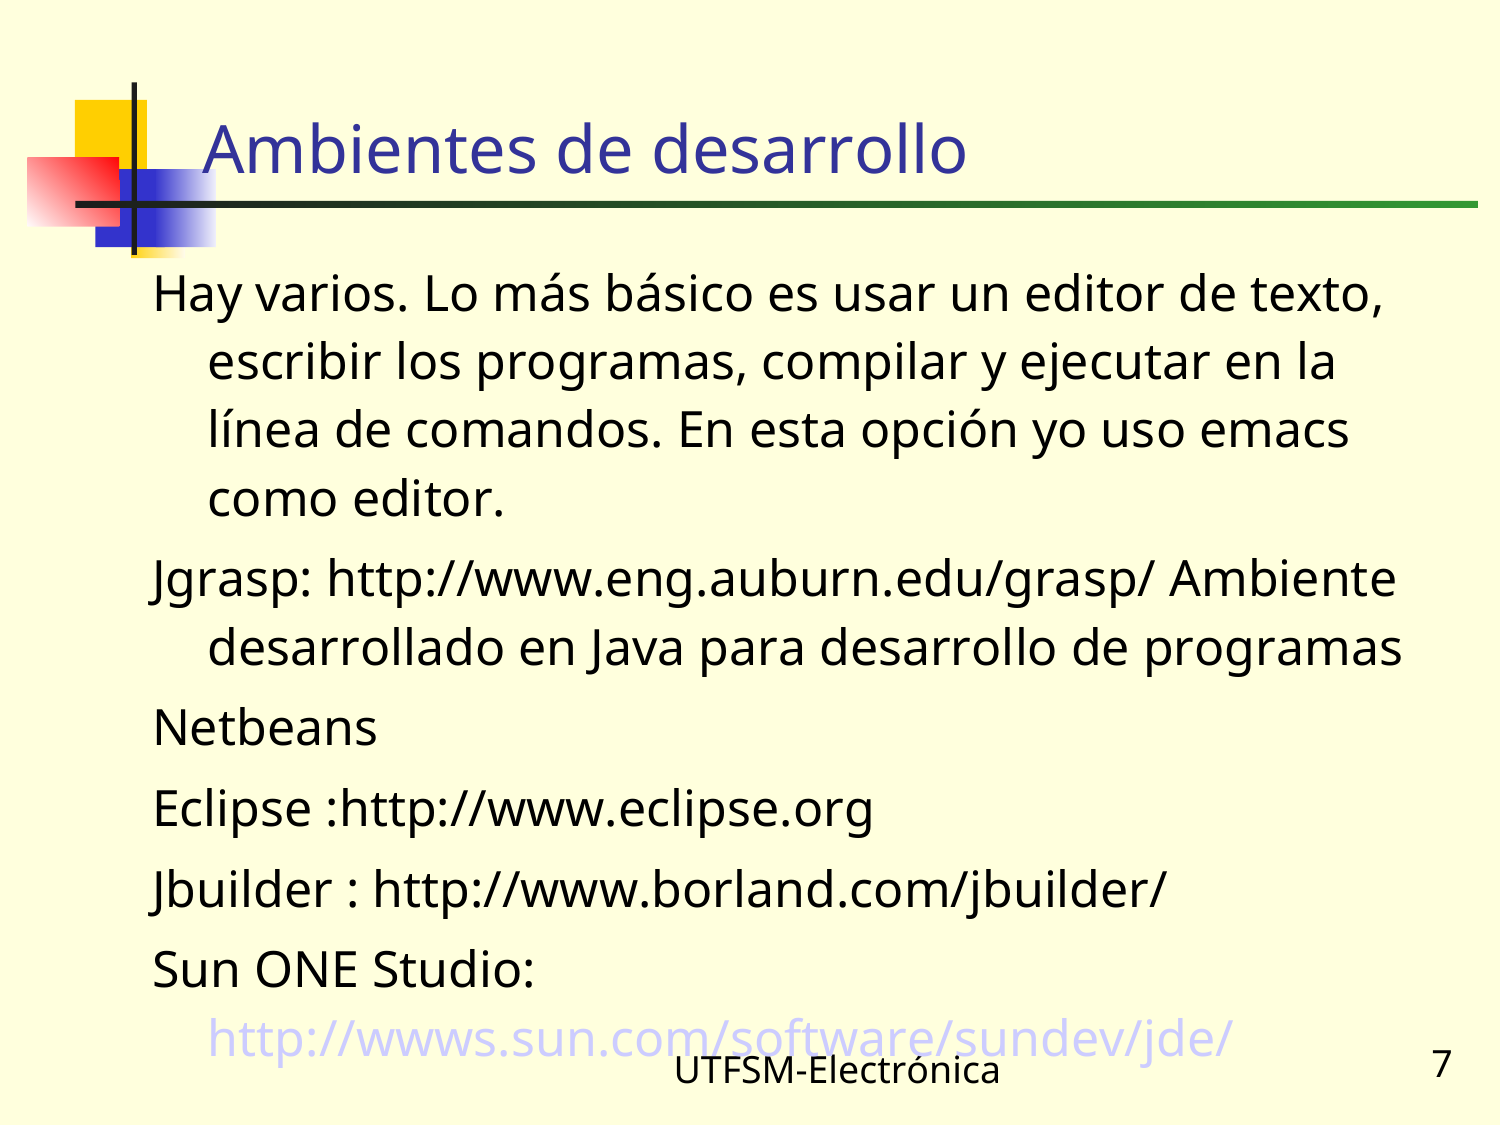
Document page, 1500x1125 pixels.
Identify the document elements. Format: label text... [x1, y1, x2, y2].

title Ambientes de desarrollo [187, 37, 1466, 201]
list Hay varios. Lo más básico es usar un editor de texto, escribir los programas, compilar y ejecutar en la línea de comandos. En esta opción yo uso emacs como editor. Jgrasp: http://www.eng.auburn.edu/grasp/ Ambiente desarrollado en Java para desarrollo de programas Netbeans Eclipse :http://www.eclipse.org Jbuilder : http://www.borland.com/jbuilder/ Sun ONE Studio: http://wwws.sun.com/software/sundev/jde/ [137, 249, 1463, 1064]
